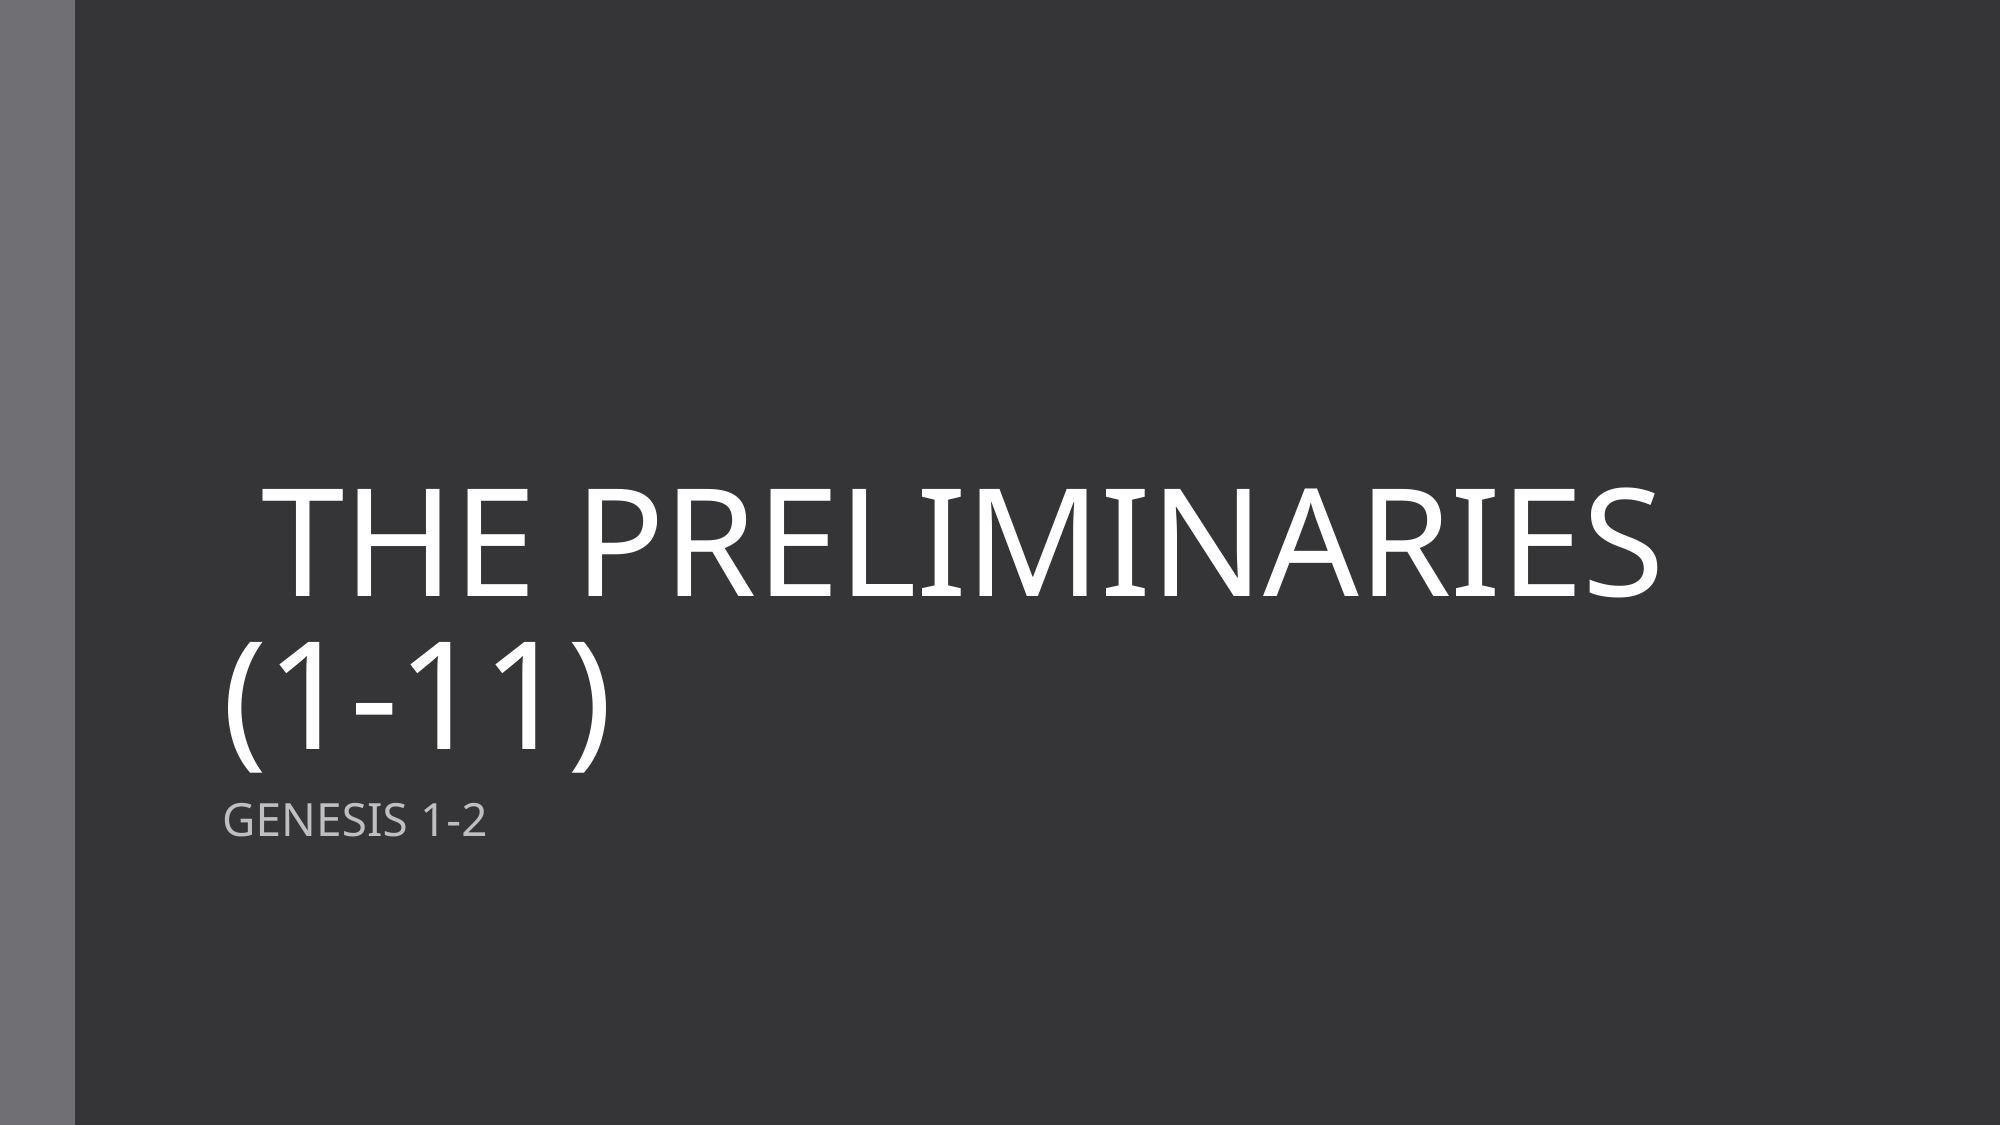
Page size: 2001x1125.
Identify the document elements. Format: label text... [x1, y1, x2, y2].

subtitle GENESIS 1-2 [206, 787, 1752, 1066]
title THE PRELIMINARIES (1-11) [206, 124, 1752, 787]
